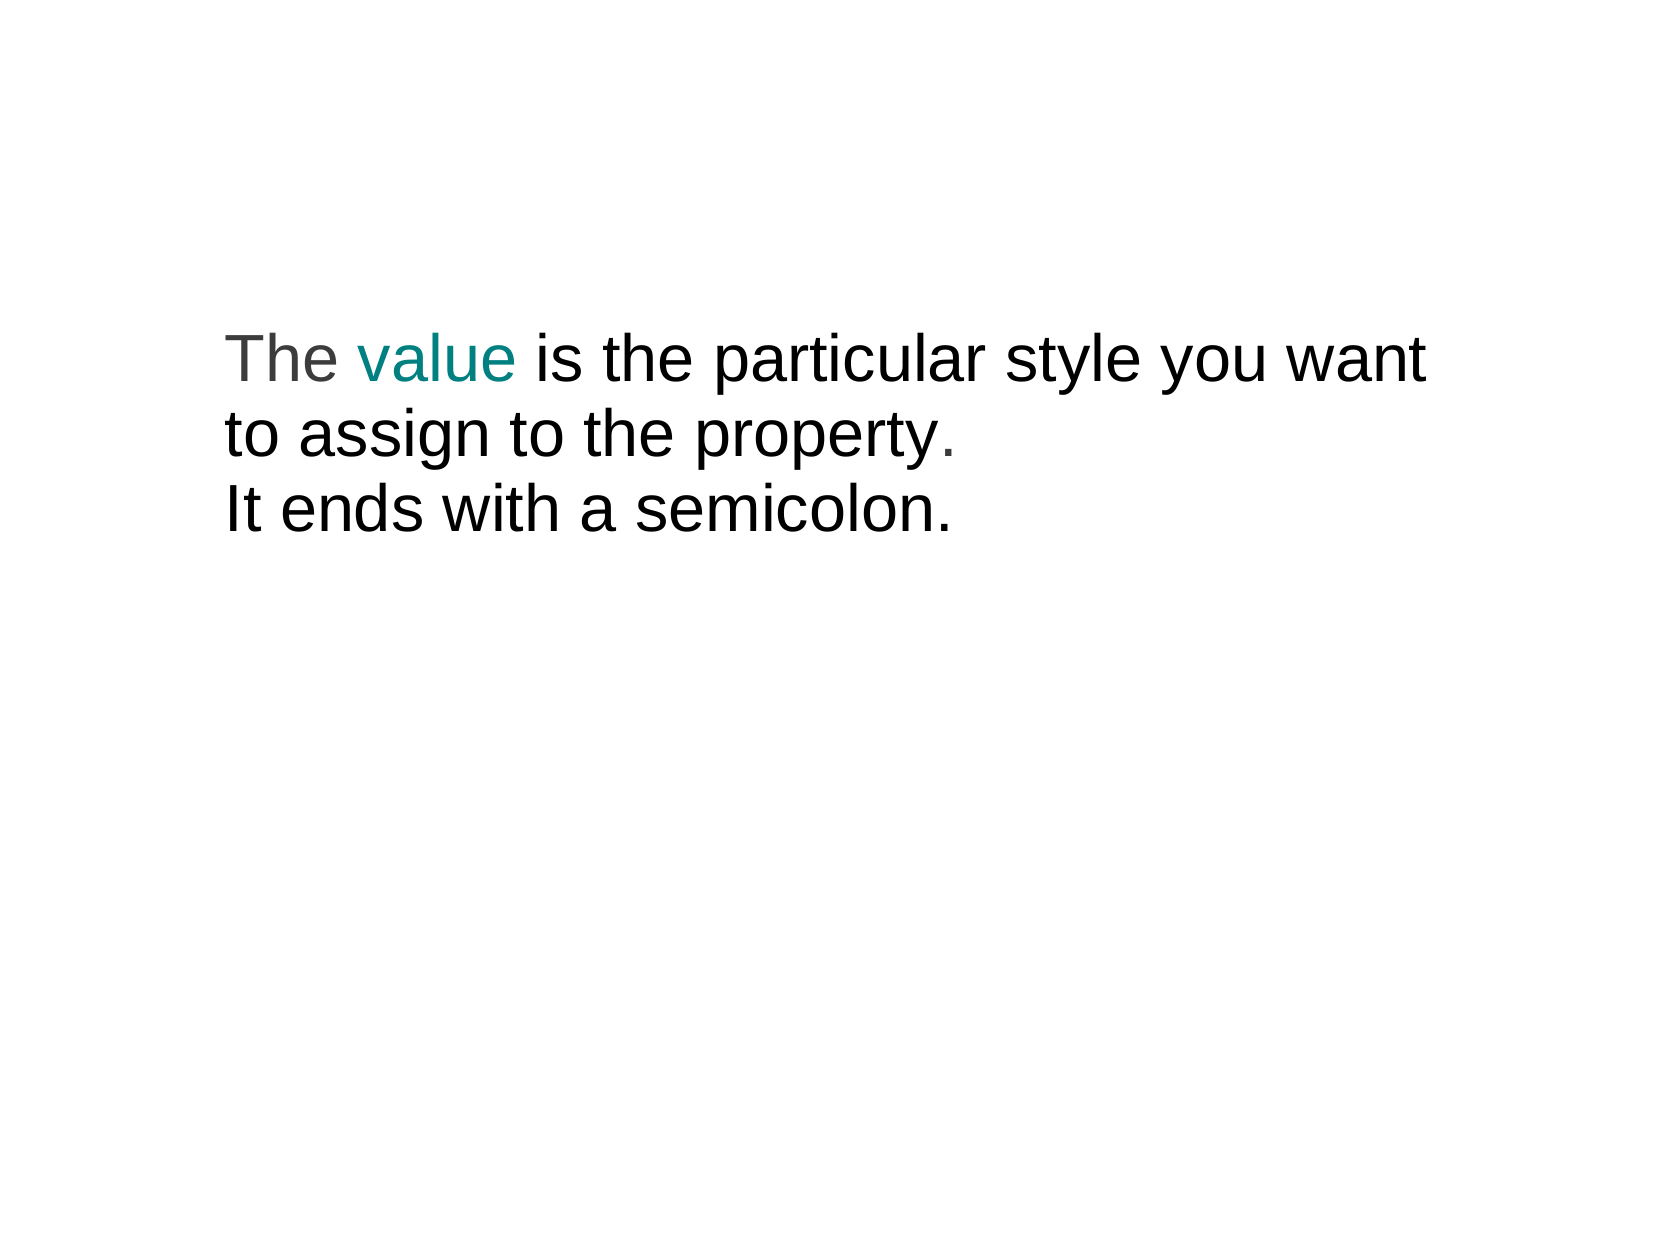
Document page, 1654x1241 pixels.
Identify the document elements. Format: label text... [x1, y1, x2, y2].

text_box The value is the particular style you want to assign to the property. It ends with a semicolon. [210, 313, 1471, 859]
